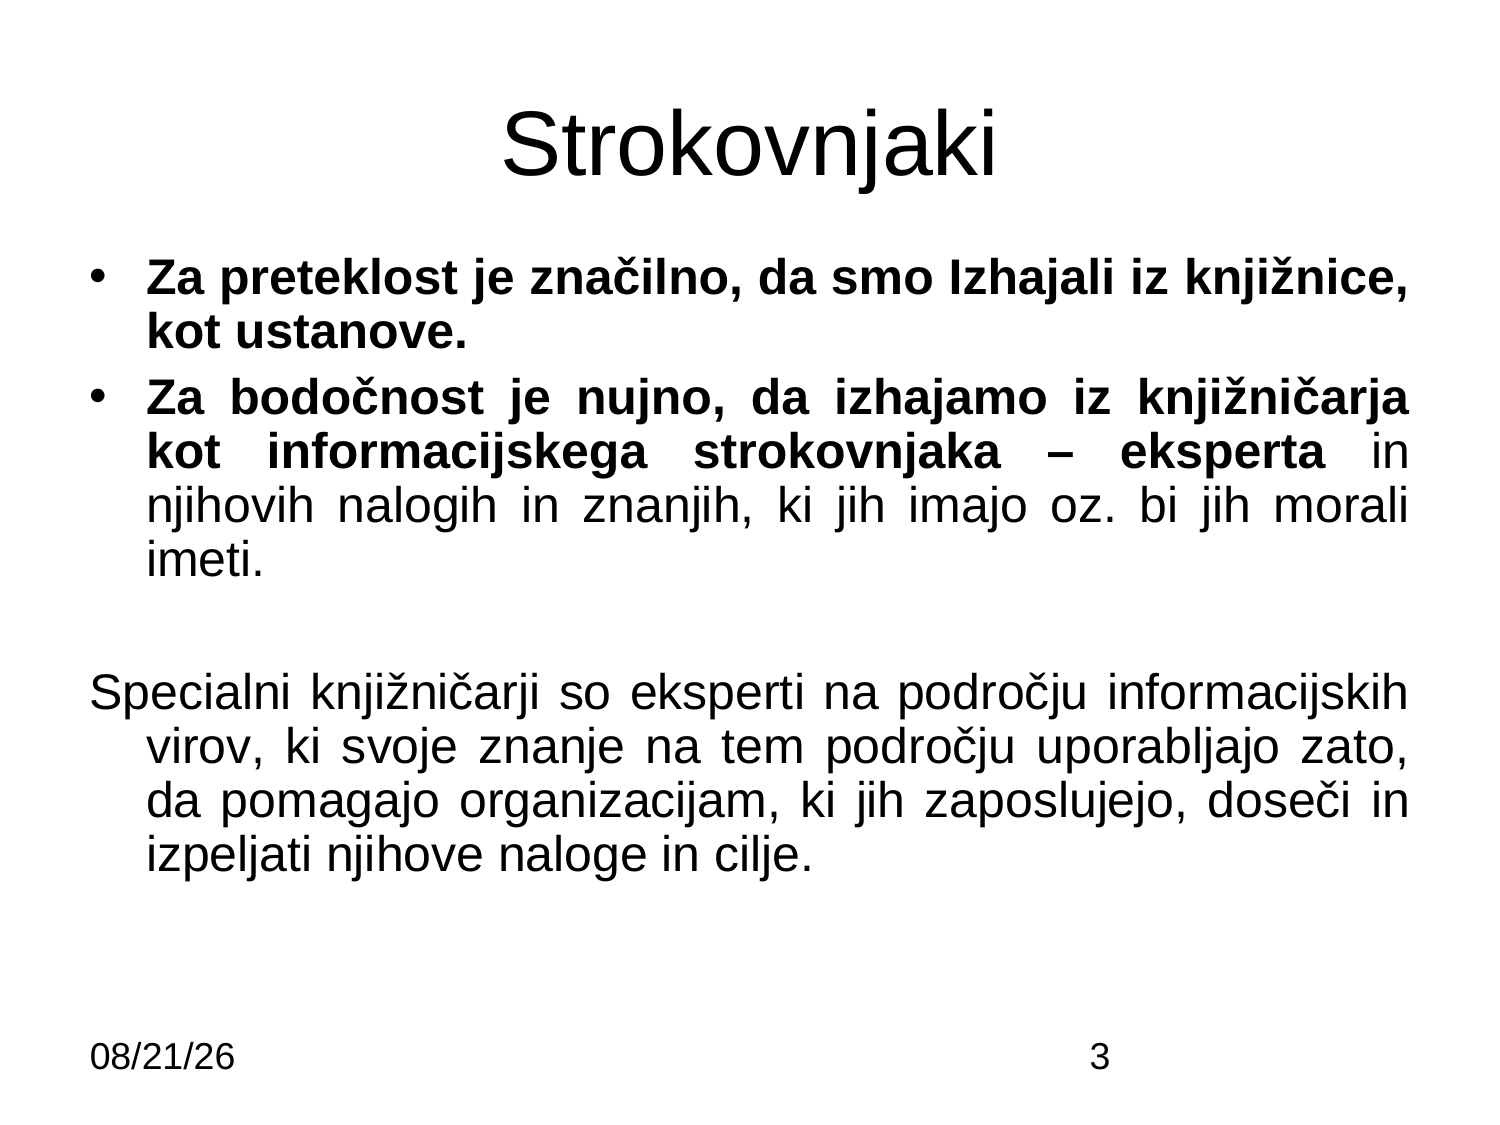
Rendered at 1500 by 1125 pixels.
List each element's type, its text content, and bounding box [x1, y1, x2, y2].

list Za preteklost je značilno, da smo Izhajali iz knjižnice, kot ustanove. Za bodočnost je nujno, da izhajamo iz knjižničarja kot informacijskega strokovnjaka – eksperta in njihovih nalogih in znanjih, ki jih imajo oz. bi jih morali imeti. Specialni knjižničarji so eksperti na področju informacijskih virov, ki svoje znanje na tem področju uporabljajo zato, da pomagajo organizacijam, ki jih zaposlujejo, doseči in izpeljati njihove naloge in cilje. [75, 243, 1426, 1023]
title Strokovnjaki [75, 45, 1426, 233]
